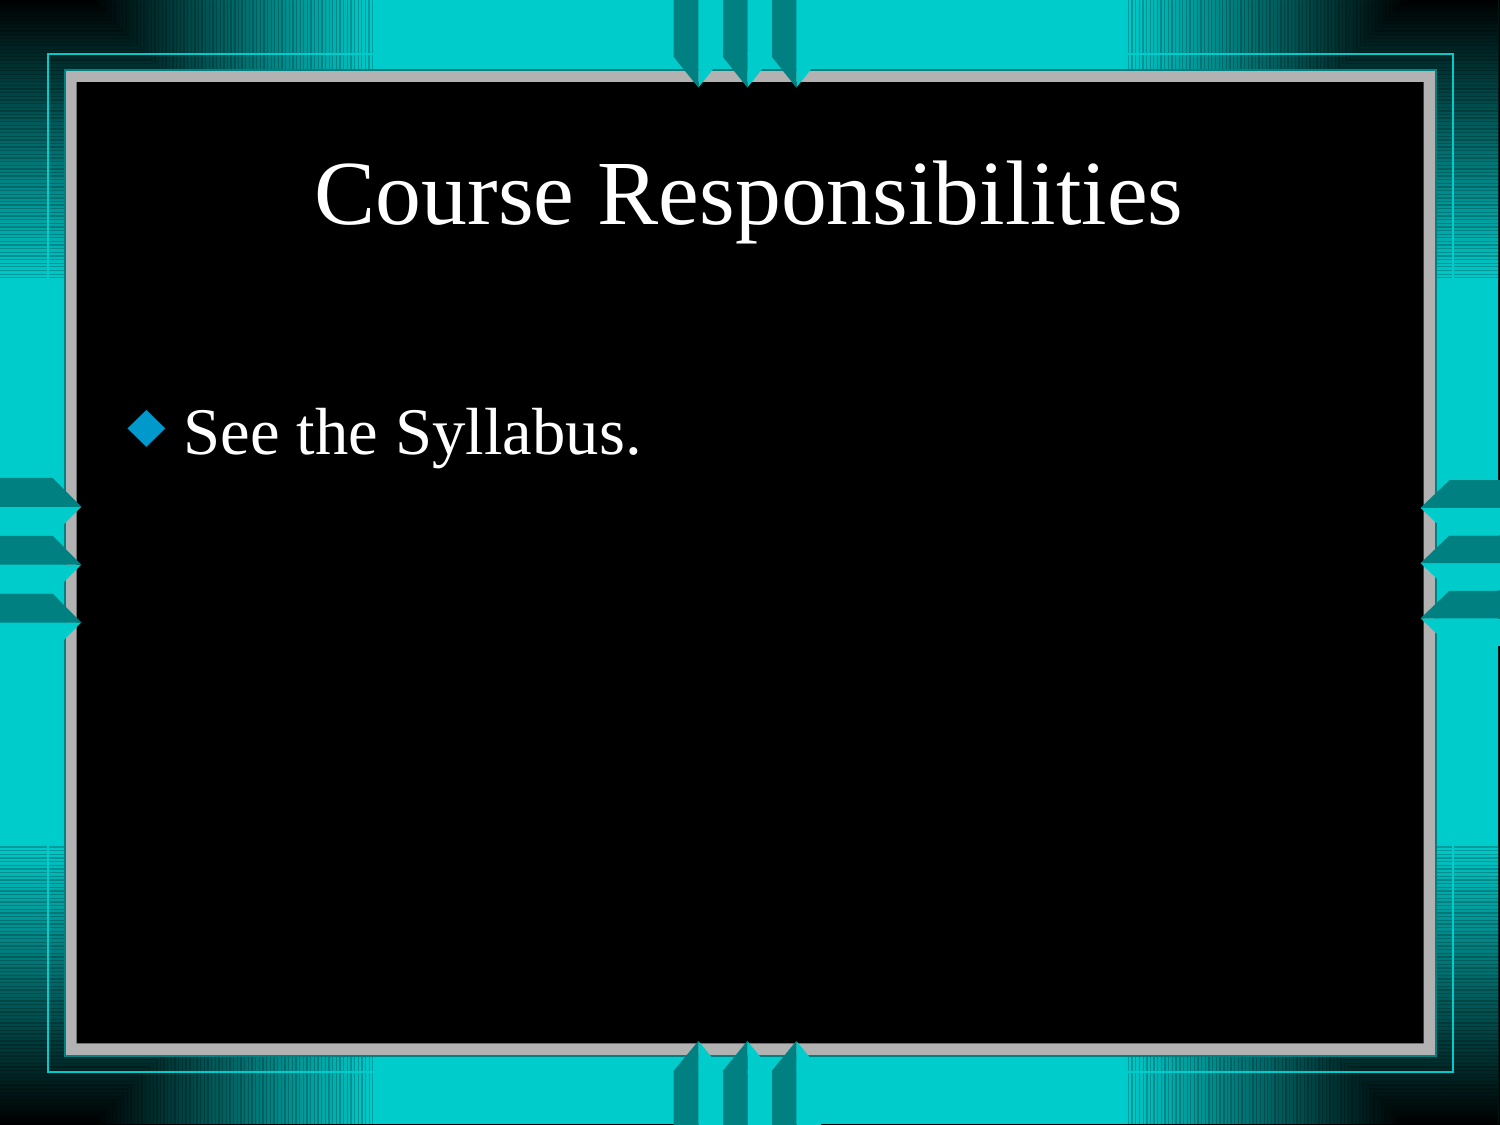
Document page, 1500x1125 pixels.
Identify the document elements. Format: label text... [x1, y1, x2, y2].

list See the Syllabus. [112, 387, 1388, 988]
title Course Responsibilities [112, 99, 1388, 288]
